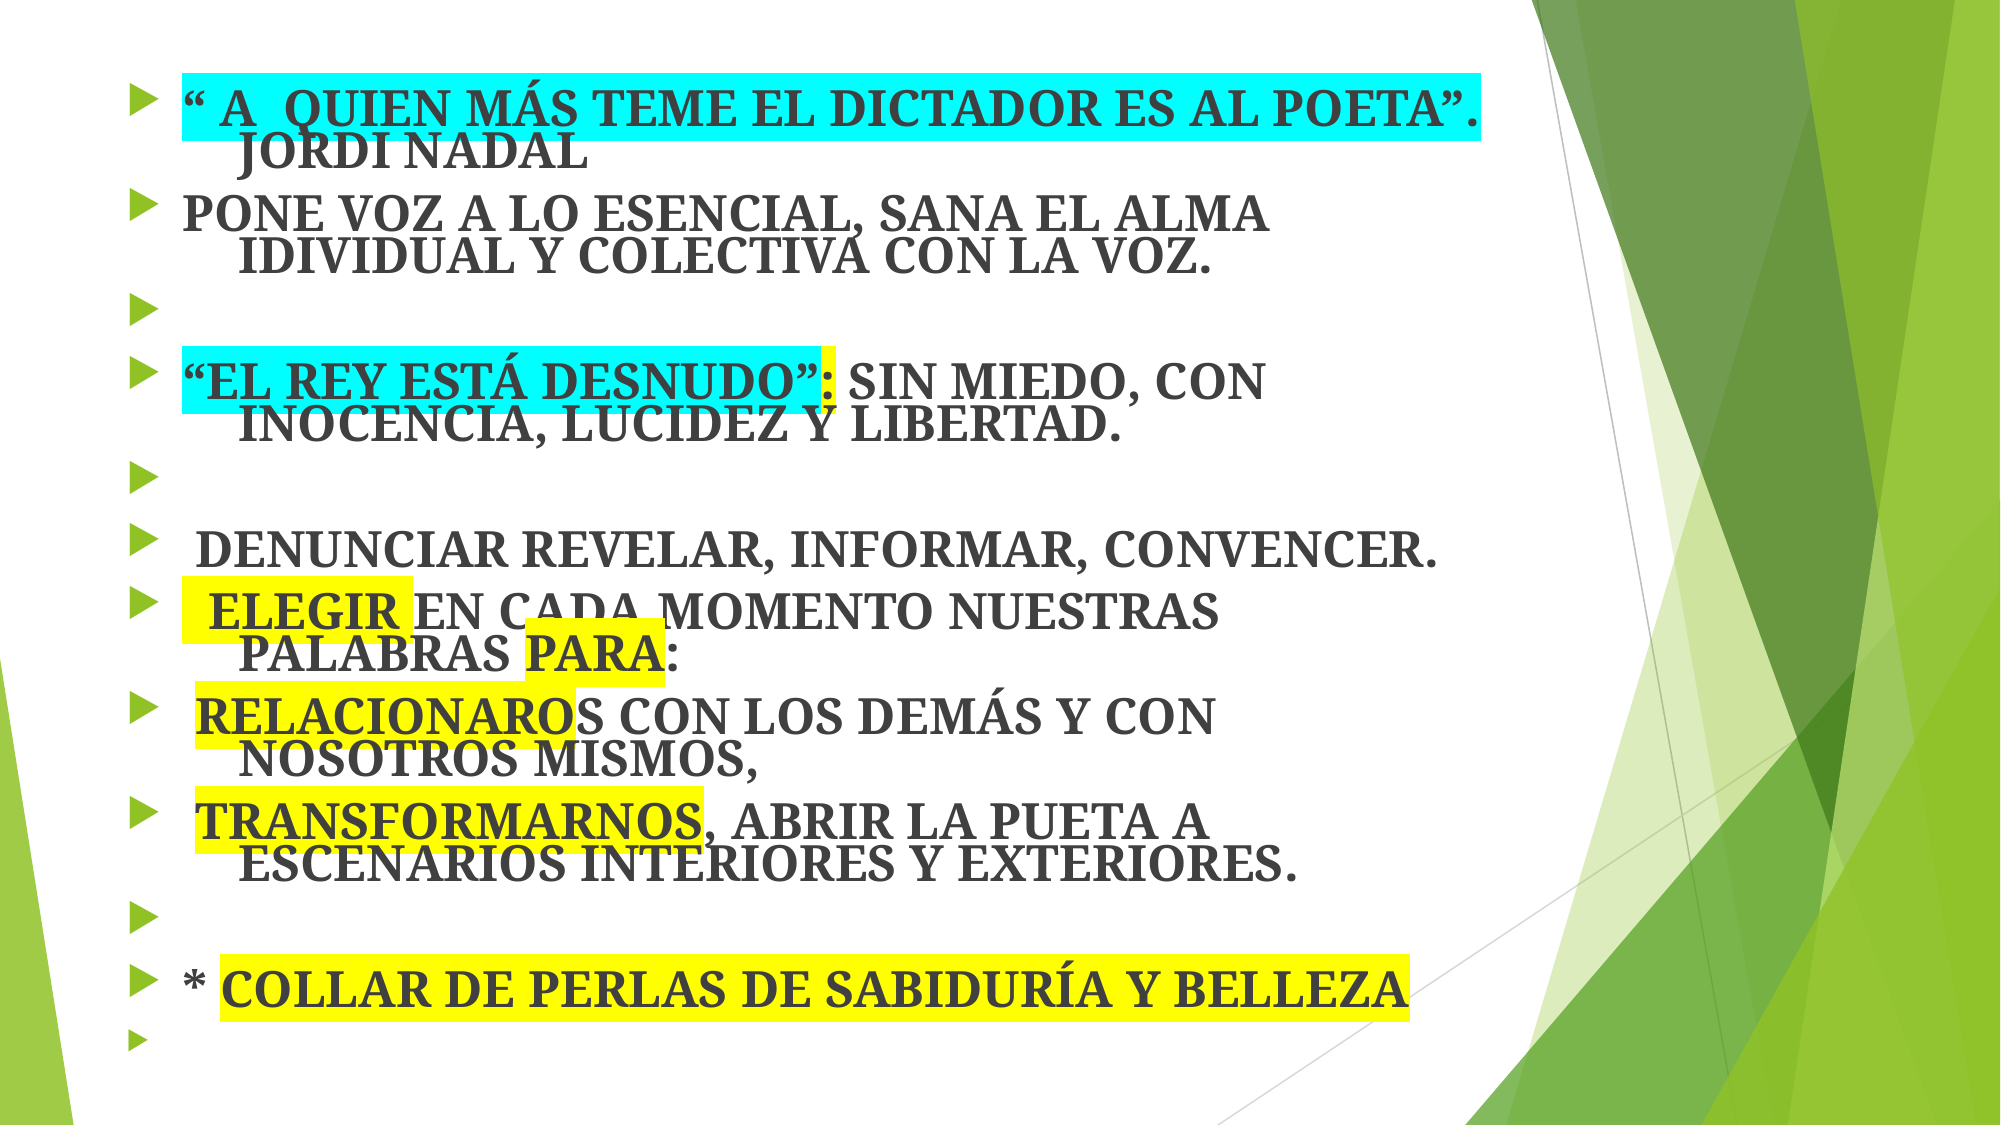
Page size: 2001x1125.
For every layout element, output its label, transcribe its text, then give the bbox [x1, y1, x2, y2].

list “ A QUIEN MÁS TEME EL DICTADOR ES AL POETA”. JORDI NADAL PONE VOZ A LO ESENCIAL, SANA EL ALMA IDIVIDUAL Y COLECTIVA CON LA VOZ. “EL REY ESTÁ DESNUDO”: SIN MIEDO, CON INOCENCIA, LUCIDEZ Y LIBERTAD. DENUNCIAR REVELAR, INFORMAR, CONVENCER. ELEGIR EN CADA MOMENTO NUESTRAS PALABRAS PARA: RELACIONAROS CON LOS DEMÁS Y CON NOSOTROS MISMOS, TRANSFORMARNOS, ABRIR LA PUETA A ESCENARIOS INTERIORES Y EXTERIORES. * COLLAR DE PERLAS DE SABIDURÍA Y BELLEZA [111, 85, 1522, 1089]
